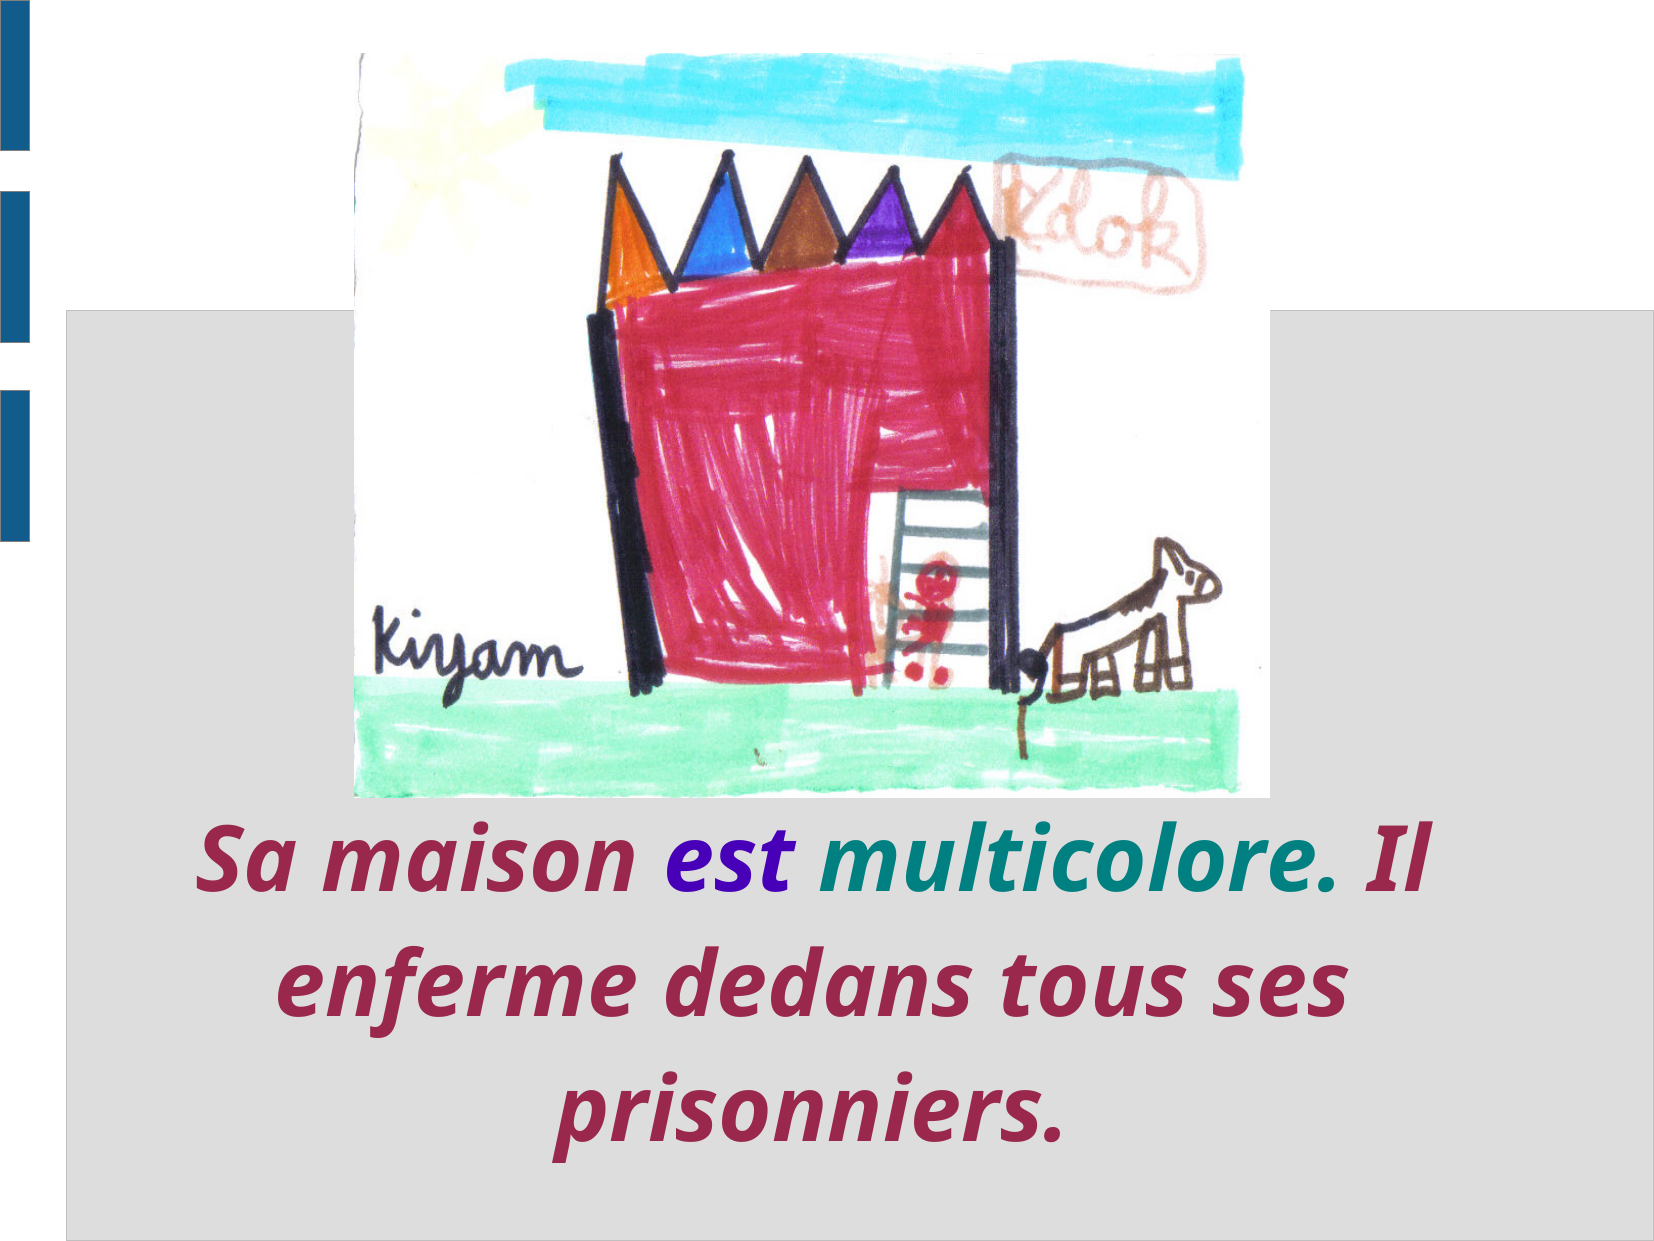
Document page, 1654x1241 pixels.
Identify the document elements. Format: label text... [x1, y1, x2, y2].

picture [354, 53, 1270, 798]
title Sa maison est multicolore. Il enferme dedans tous ses prisonniers. [90, 820, 1536, 1141]
